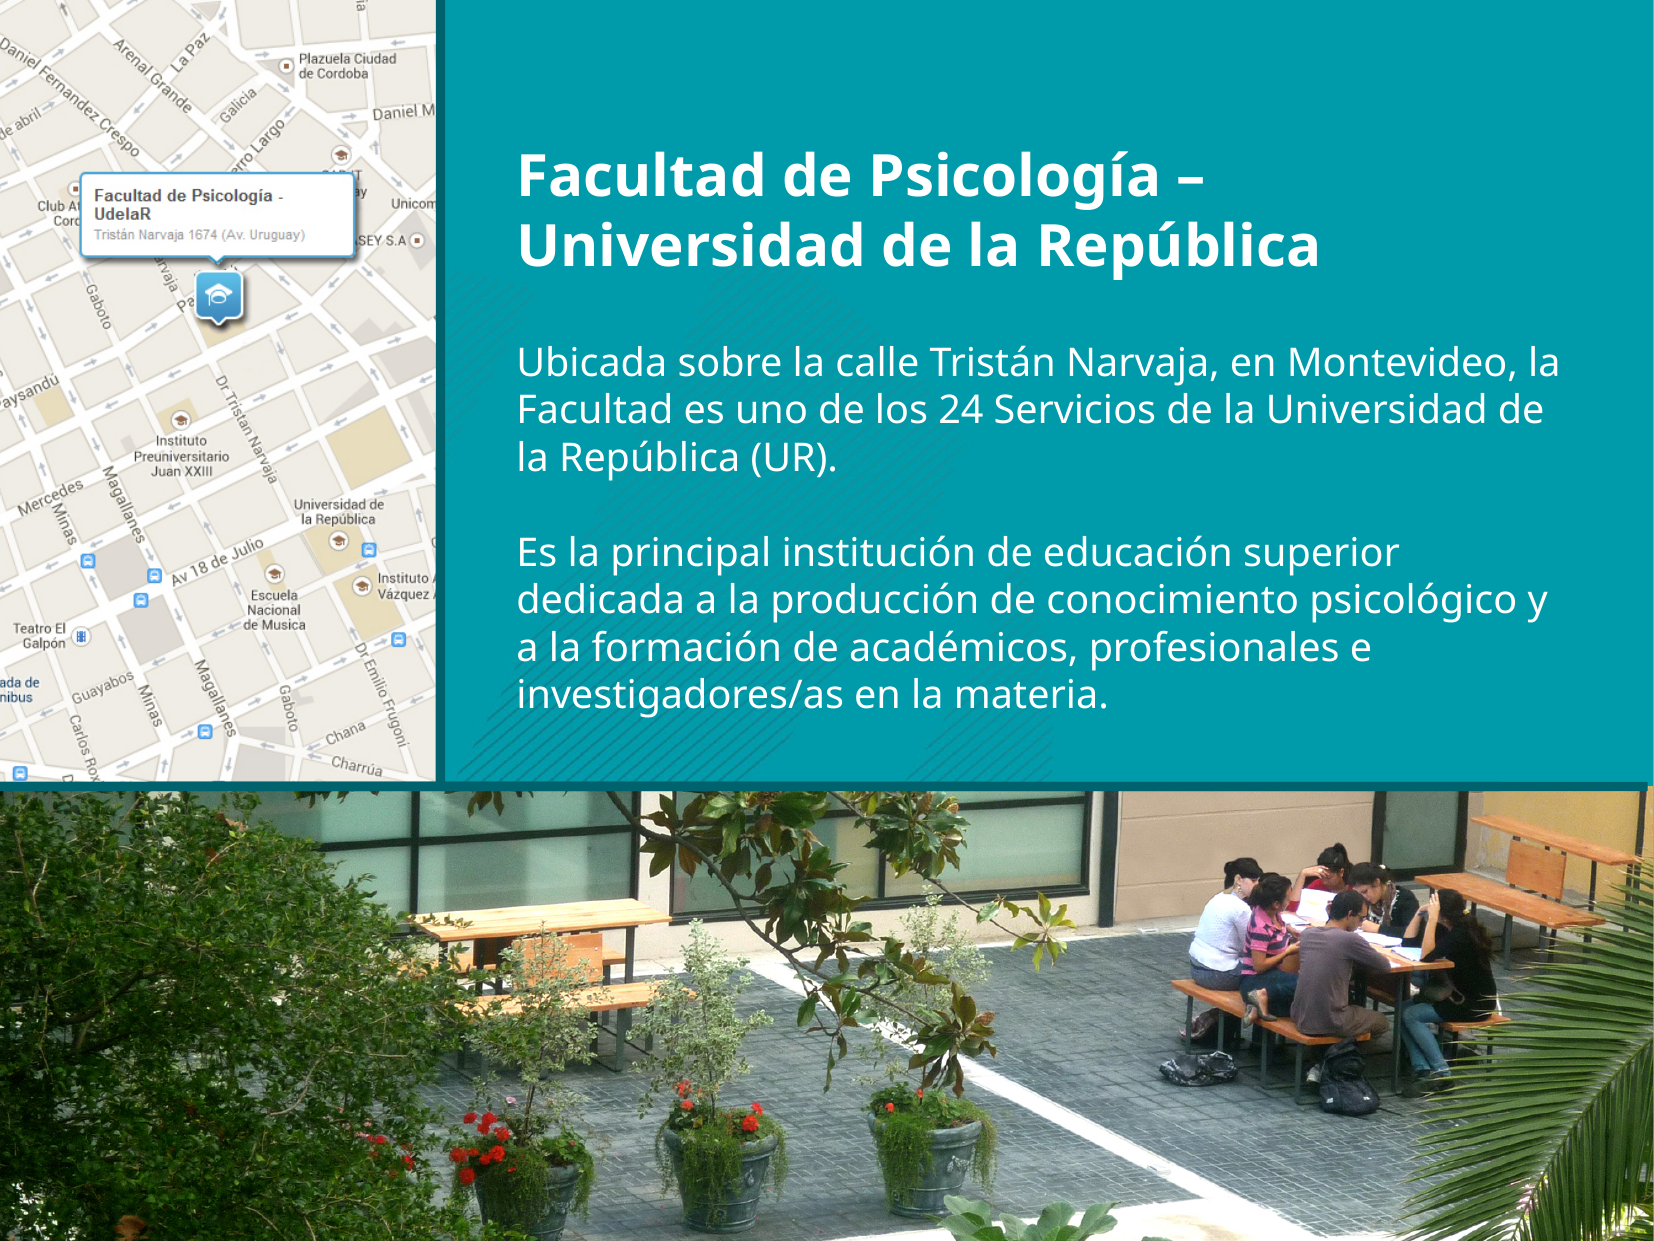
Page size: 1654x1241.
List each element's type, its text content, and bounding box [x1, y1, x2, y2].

picture [0, 0, 1654, 1241]
title Facultad de Psicología – Universidad de la República [501, 130, 1367, 328]
picture [0, 0, 435, 781]
text_box Ubicada sobre la calle Tristán Narvaja, en Montevideo, la Facultad es uno de los 24 Servicios de la Universidad de la República (UR). Es la principal institución de educación superior dedicada a la producción de conocimiento psicológico y a la formación de académicos, profesionales e investigadores/as en la materia. [501, 328, 1595, 725]
